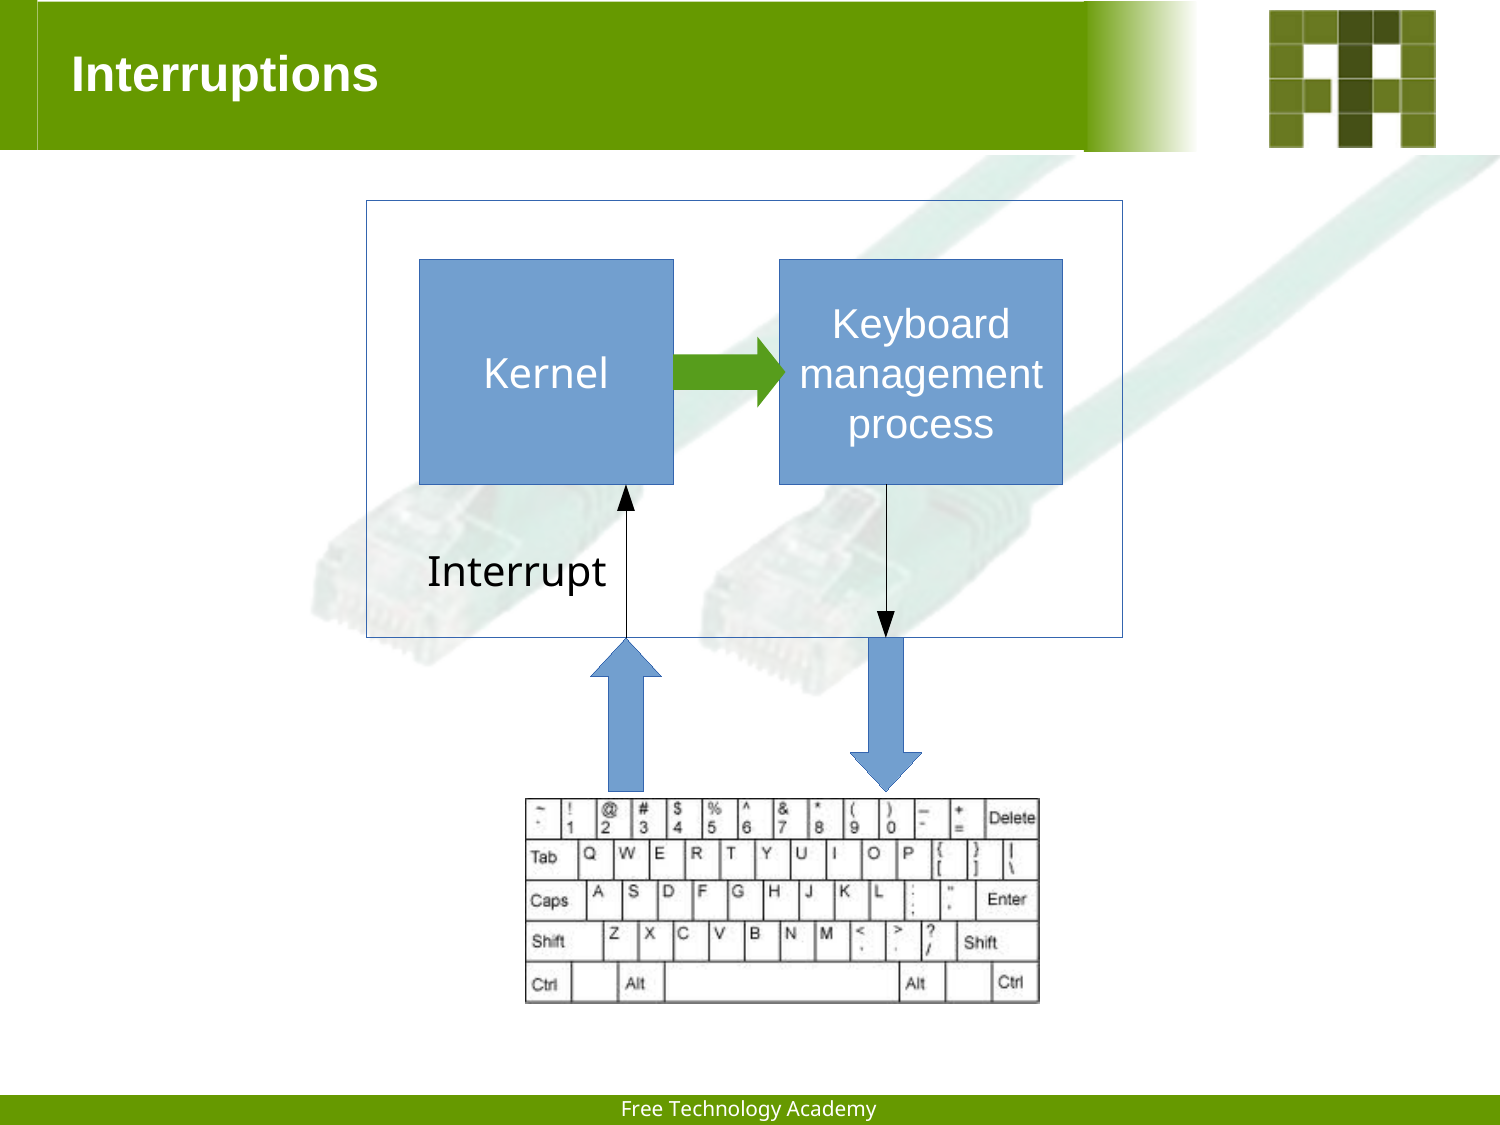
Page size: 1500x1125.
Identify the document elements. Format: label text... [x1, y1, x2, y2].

picture [1269, 10, 1436, 148]
text_box Keyboard management process [779, 259, 1063, 485]
text_box [850, 637, 922, 792]
text_box Kernel [419, 259, 674, 485]
text_box [590, 637, 662, 792]
text_box [673, 336, 786, 408]
text_box Interrupt [412, 537, 626, 603]
title Interruptions [56, 1, 1107, 152]
picture [525, 798, 1040, 1004]
